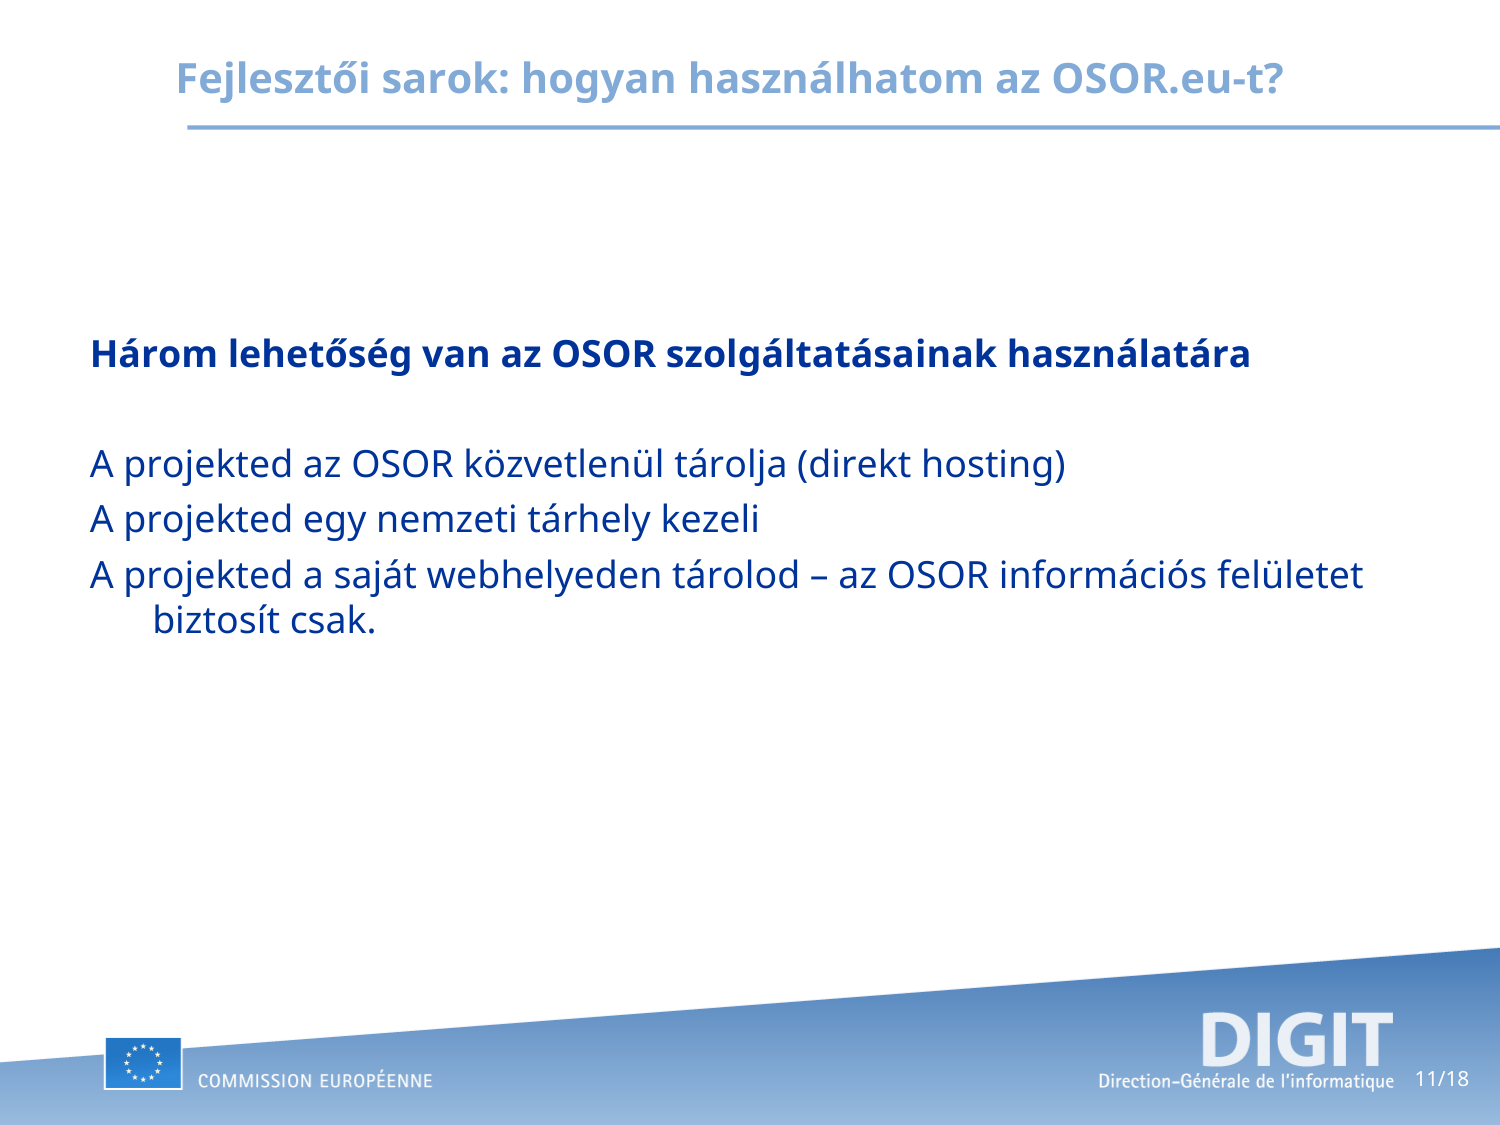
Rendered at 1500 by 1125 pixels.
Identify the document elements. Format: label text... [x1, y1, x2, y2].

title Fejlesztői sarok: hogyan használhatom az OSOR.eu-t? [35, 45, 1425, 233]
picture [0, 0, 1500, 1125]
list Három lehetőség van az OSOR szolgáltatásainak használatára A projekted az OSOR közvetlenül tárolja (direkt hosting) A projekted egy nemzeti tárhely kezeli A projekted a saját webhelyeden tárolod – az OSOR információs felületet biztosít csak. [75, 262, 1426, 1006]
